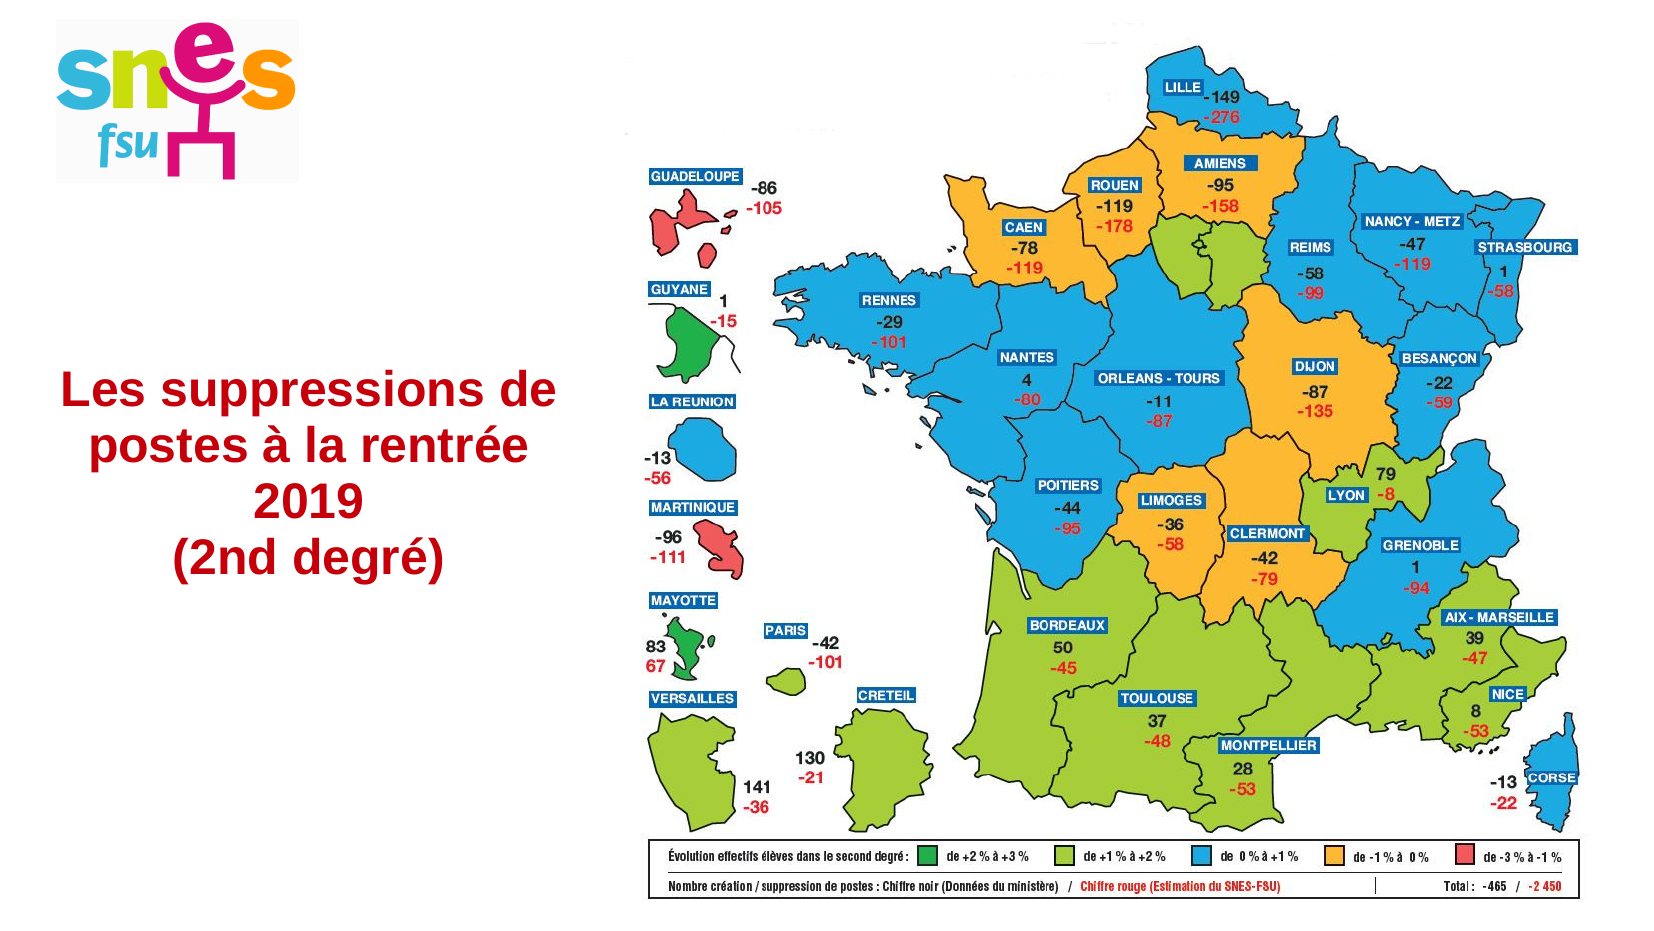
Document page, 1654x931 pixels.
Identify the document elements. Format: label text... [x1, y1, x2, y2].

picture [56, 19, 299, 184]
picture [625, 23, 1608, 900]
text_box Les suppressions de postes à la rentrée 2019 (2nd degré) [35, 354, 583, 602]
